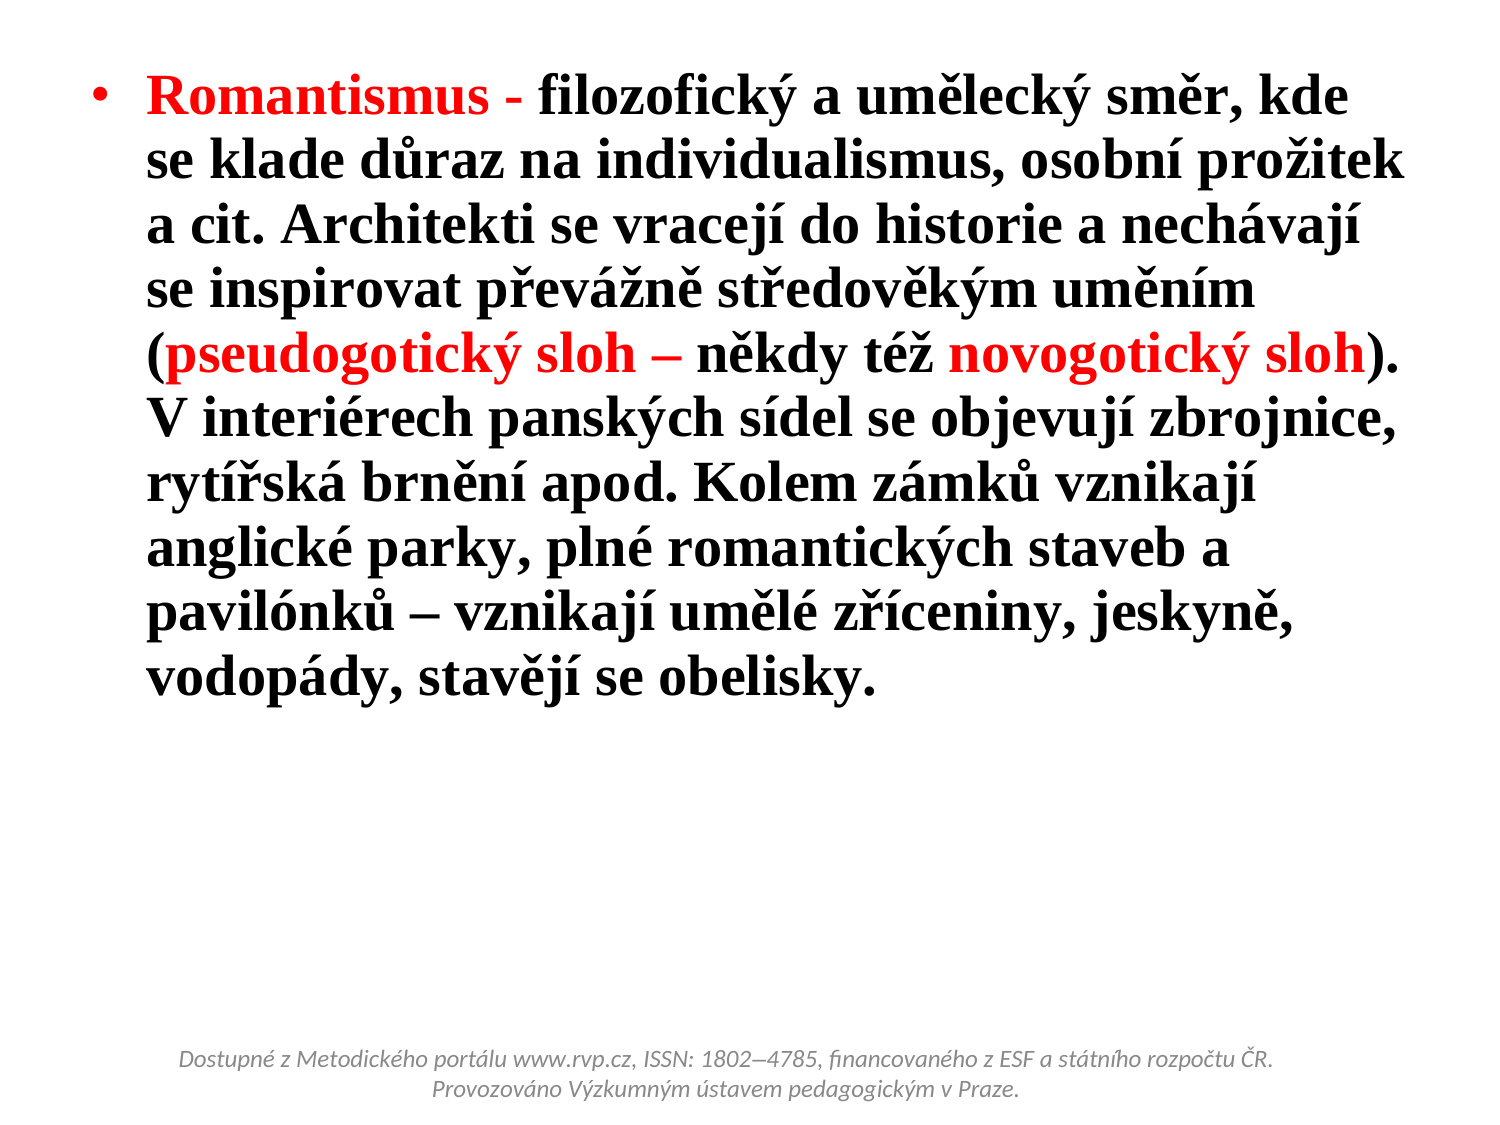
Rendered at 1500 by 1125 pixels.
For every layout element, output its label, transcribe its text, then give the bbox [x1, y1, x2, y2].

list Romantismus - filozofický a umělecký směr, kde se klade důraz na individualismus, osobní prožitek a cit. Architekti se vracejí do historie a nechávají se inspirovat převážně středověkým uměním (pseudogotický sloh – někdy též novogotický sloh). V interiérech panských sídel se objevují zbrojnice, rytířská brnění apod. Kolem zámků vznikají anglické parky, plné romantických staveb a pavilónků – vznikají umělé zříceniny, jeskyně, vodopády, stavějí se obelisky. [75, 54, 1426, 1005]
text_box Dostupné z Metodického portálu www.rvp.cz, ISSN: 1802–4785, financovaného z ESF a státního rozpočtu ČR. Provozováno Výzkumným ústavem pedagogickým v Praze. [105, 1042, 1348, 1103]
